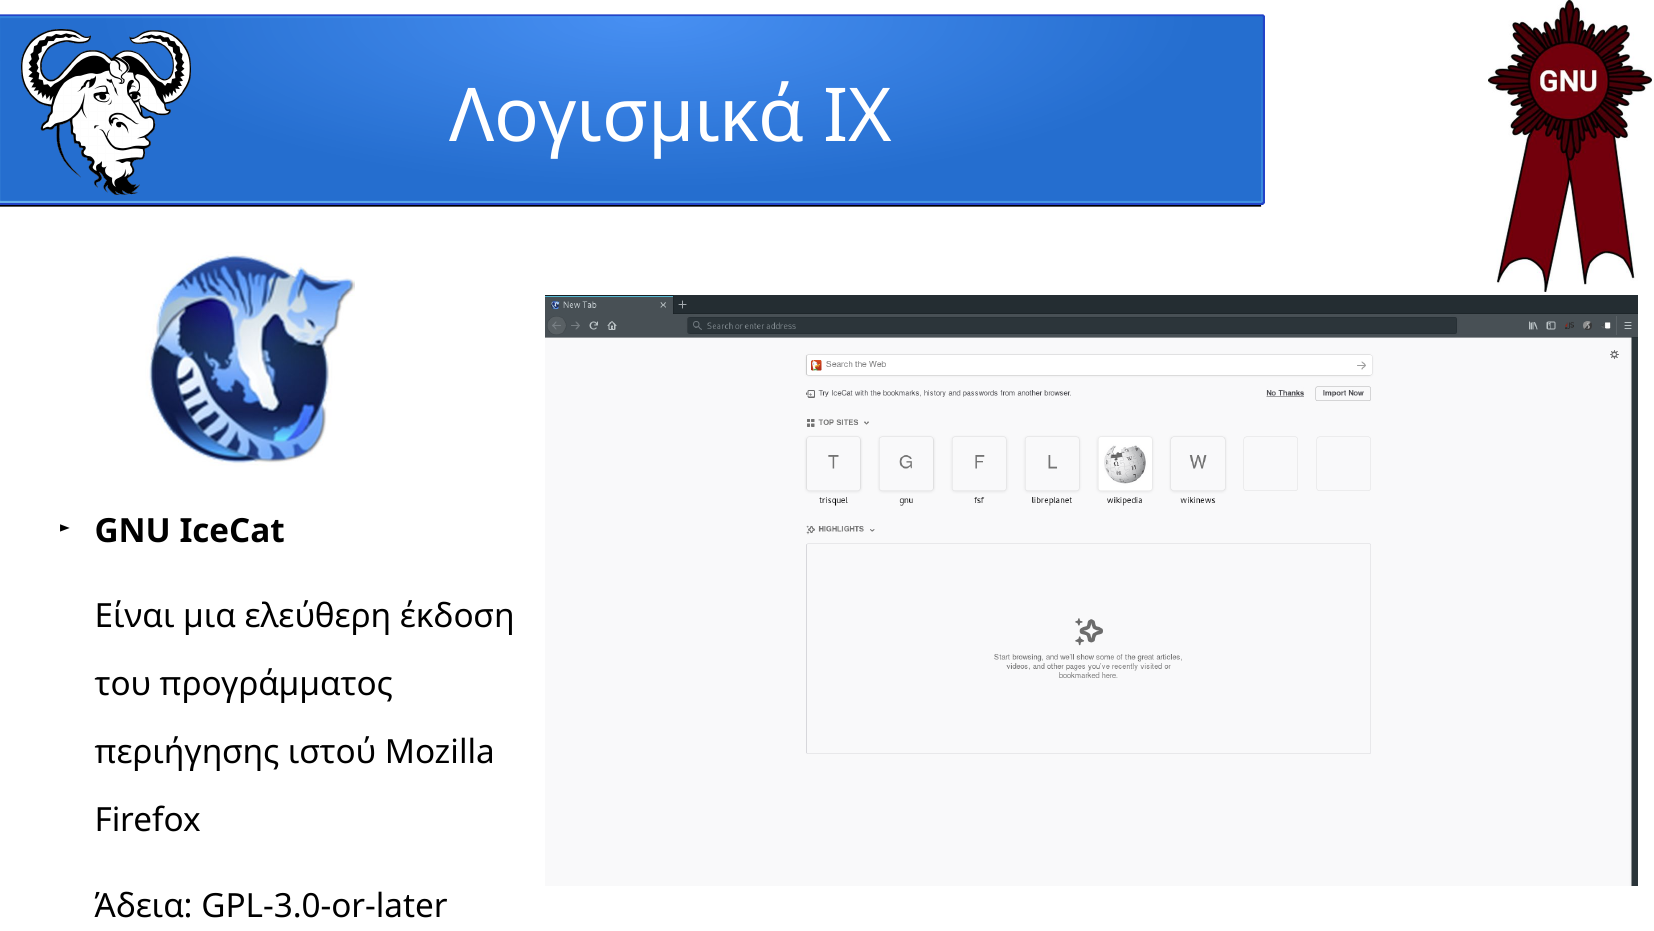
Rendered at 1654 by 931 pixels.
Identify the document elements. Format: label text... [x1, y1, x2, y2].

picture [545, 295, 1638, 886]
picture [129, 247, 355, 473]
picture [1488, 0, 1652, 292]
picture [21, 29, 191, 195]
text_box GNU IceCat Είναι μια ελεύθερη έκδοση του προγράμματος περιήγησης ιστού Mozilla Firefox Άδεια: GPL-3.0-or-later [59, 484, 556, 931]
title Λογισμικά IX [146, 28, 1235, 196]
